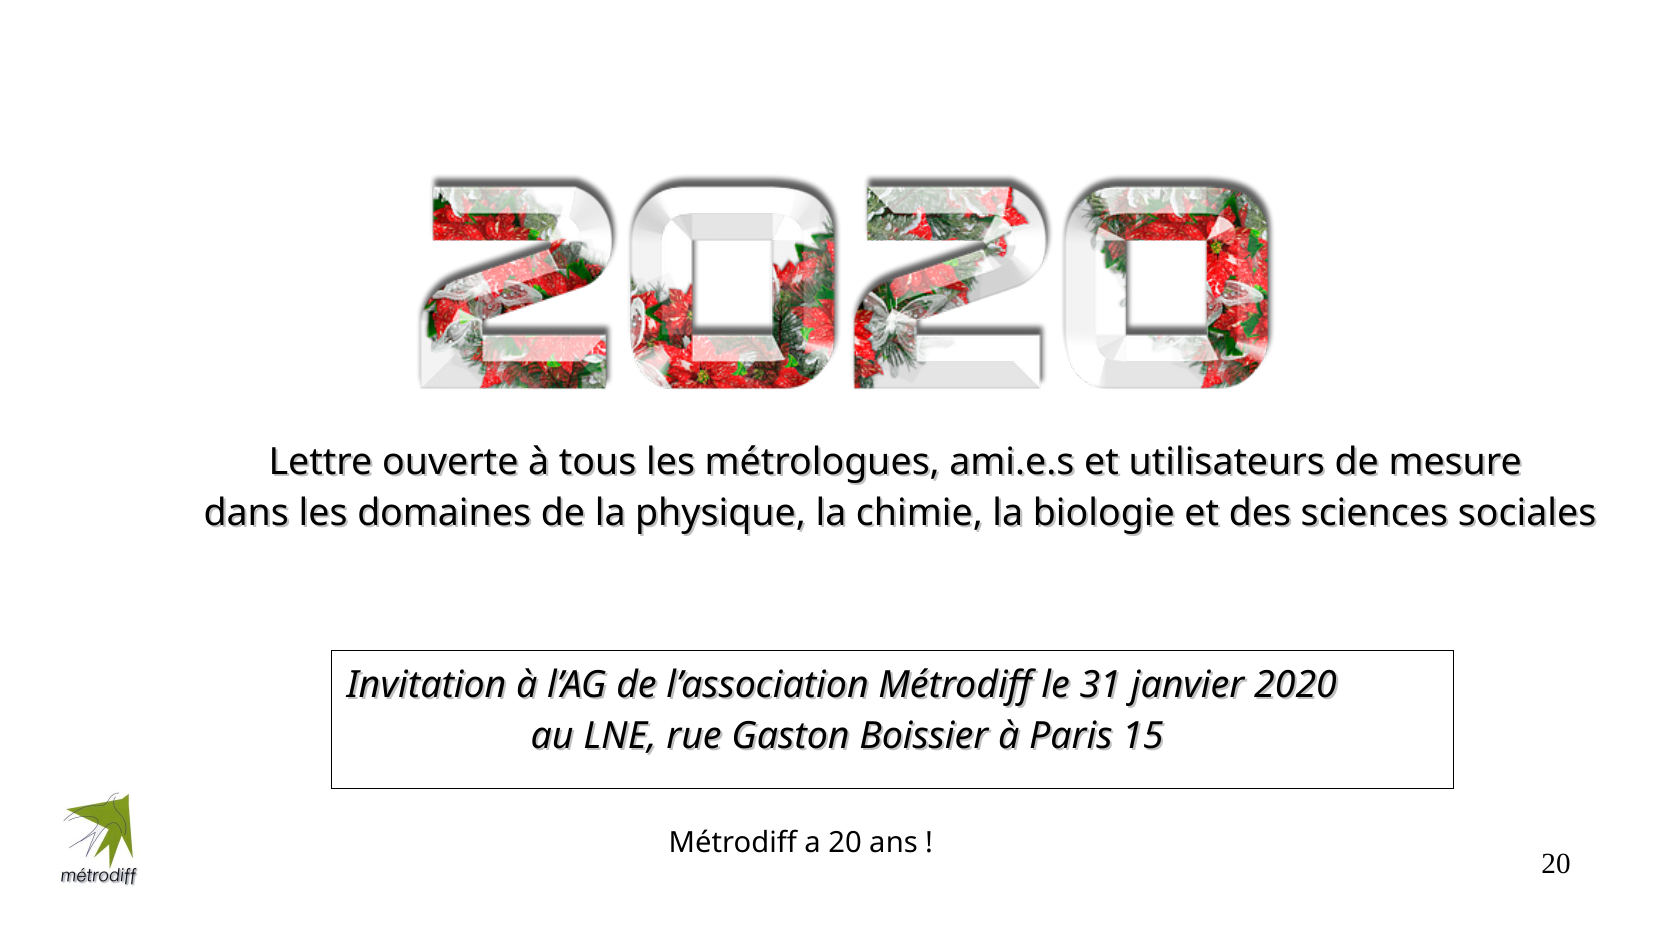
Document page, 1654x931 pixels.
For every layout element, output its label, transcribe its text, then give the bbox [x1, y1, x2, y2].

picture [379, 134, 1288, 427]
text_box Lettre ouverte à tous les métrologues, ami.e.s et utilisateurs de mesure dans les domaines de la physique, la chimie, la biologie et des sciences sociales [188, 427, 1625, 567]
picture [51, 791, 154, 892]
text_box Invitation à l’AG de l’association Métrodiff le 31 janvier 2020 au LNE, rue Gaston Boissier à Paris 15 [331, 650, 1454, 789]
